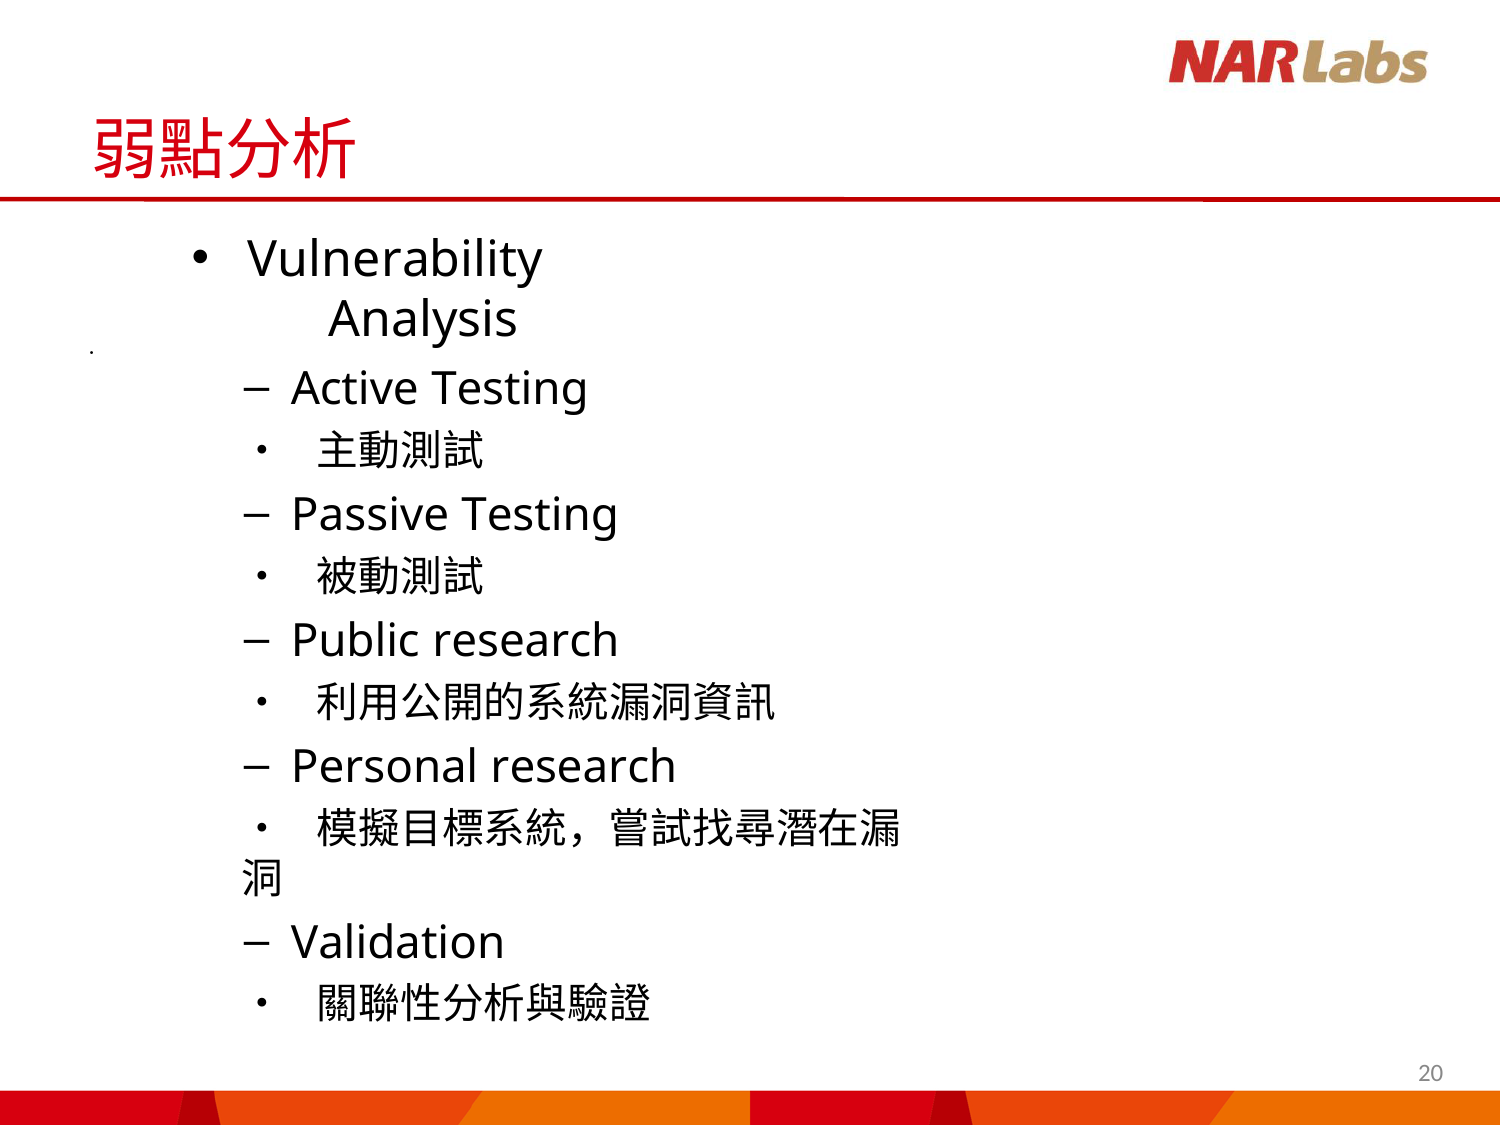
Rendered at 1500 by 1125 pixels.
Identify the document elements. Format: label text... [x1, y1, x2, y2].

title 弱點分析 [89, 107, 1411, 189]
text_box Vulnerability Analysis Active Testing • 主動測試 Passive Testing • 被動測試 Public research • 利用公開的系統漏洞資訊 Personal research • 模擬目標系統，嘗試找尋潛在漏洞 Validation • 關聯性分析與驗證 [89, 226, 908, 919]
text_box 20 [1416, 1056, 1446, 1090]
